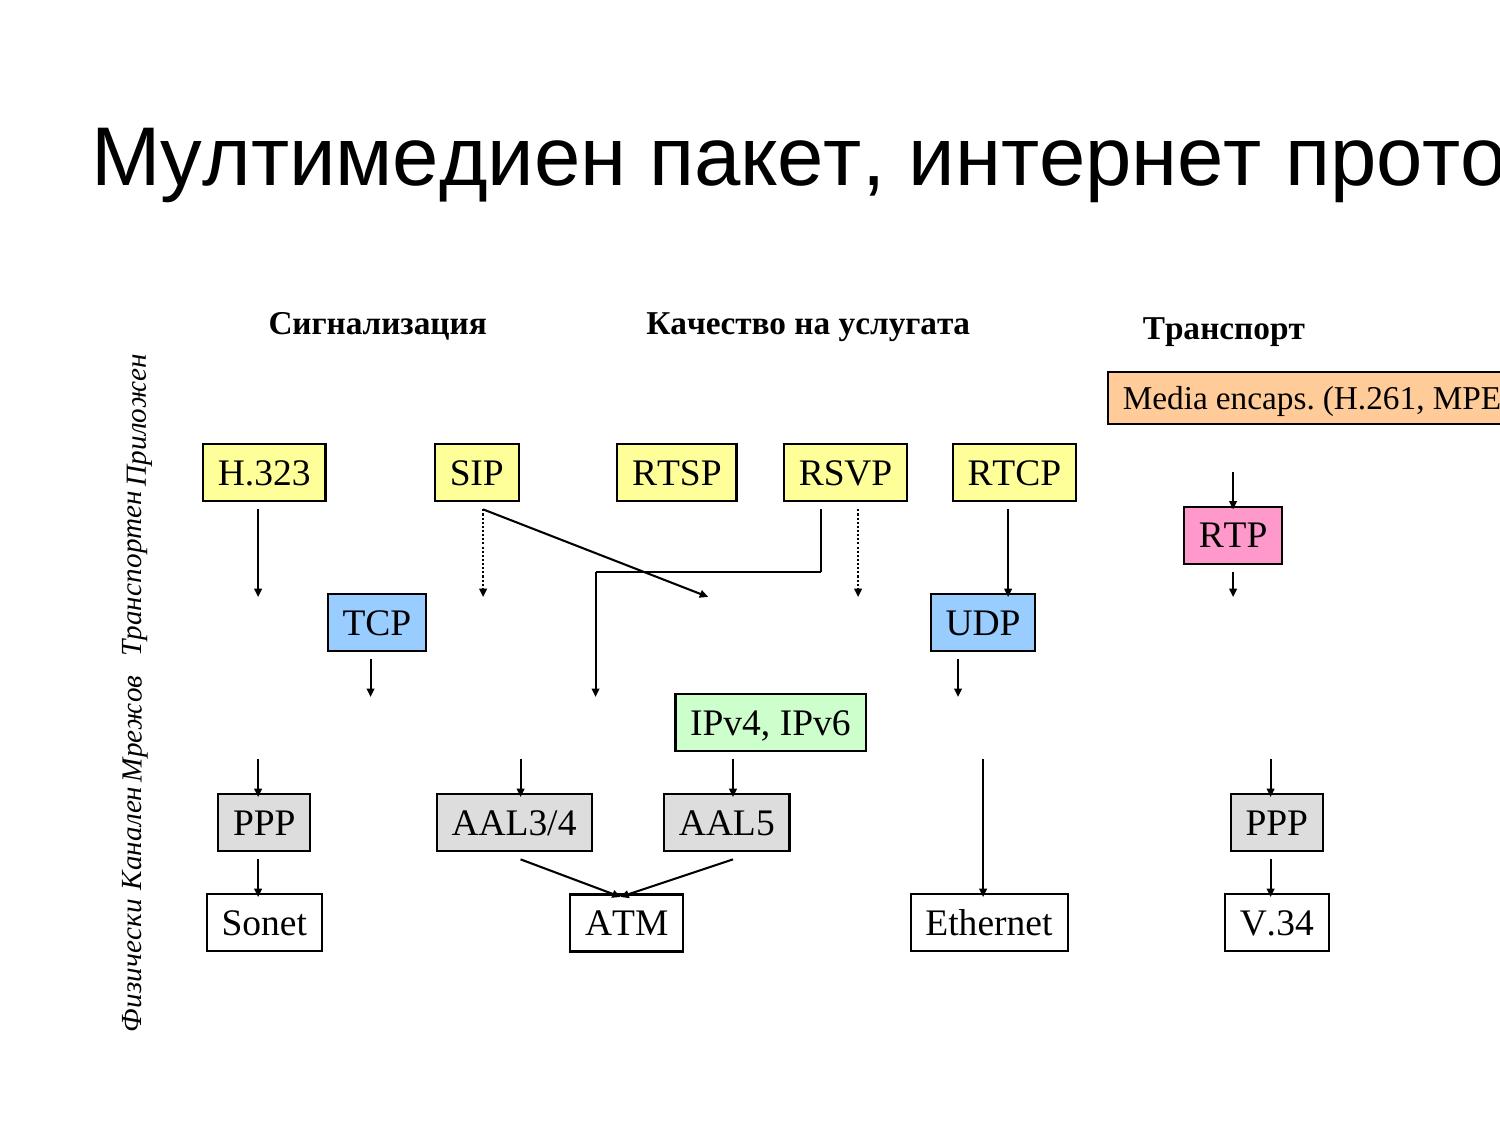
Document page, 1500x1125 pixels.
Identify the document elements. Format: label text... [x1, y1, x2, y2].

text_box RSVP [783, 444, 908, 502]
text_box AAL5 [664, 794, 790, 852]
text_box Транспортен [107, 475, 156, 672]
text_box Сигнализация [253, 296, 503, 350]
text_box AAL3/4 [436, 794, 592, 852]
text_box Media encaps. (H.261, MPEG) [1108, 371, 1500, 425]
text_box IPv4, IPv6 [675, 694, 866, 752]
text_box ATM [570, 894, 684, 952]
text_box PPP [1230, 794, 1323, 852]
text_box TCP [327, 594, 427, 652]
text_box Качество на услугата [631, 296, 986, 350]
text_box V.34 [1224, 894, 1329, 952]
text_box Ethernet [910, 894, 1068, 952]
text_box RTCP [952, 444, 1077, 502]
text_box Канален [107, 771, 156, 905]
text_box UDP [930, 594, 1036, 652]
text_box PPP [218, 794, 311, 852]
text_box Транспорт [1128, 302, 1321, 356]
text_box Мултимедиен пакет, интернет протоколи [76, 78, 1427, 235]
text_box Sonet [206, 894, 322, 952]
text_box H.323 [203, 444, 326, 502]
text_box Физически [107, 905, 155, 1047]
text_box Приложен [112, 338, 160, 501]
text_box RTP [1183, 506, 1283, 564]
text_box Мрежов [108, 672, 156, 797]
text_box SIP [435, 444, 519, 502]
text_box RTSP [617, 444, 737, 502]
